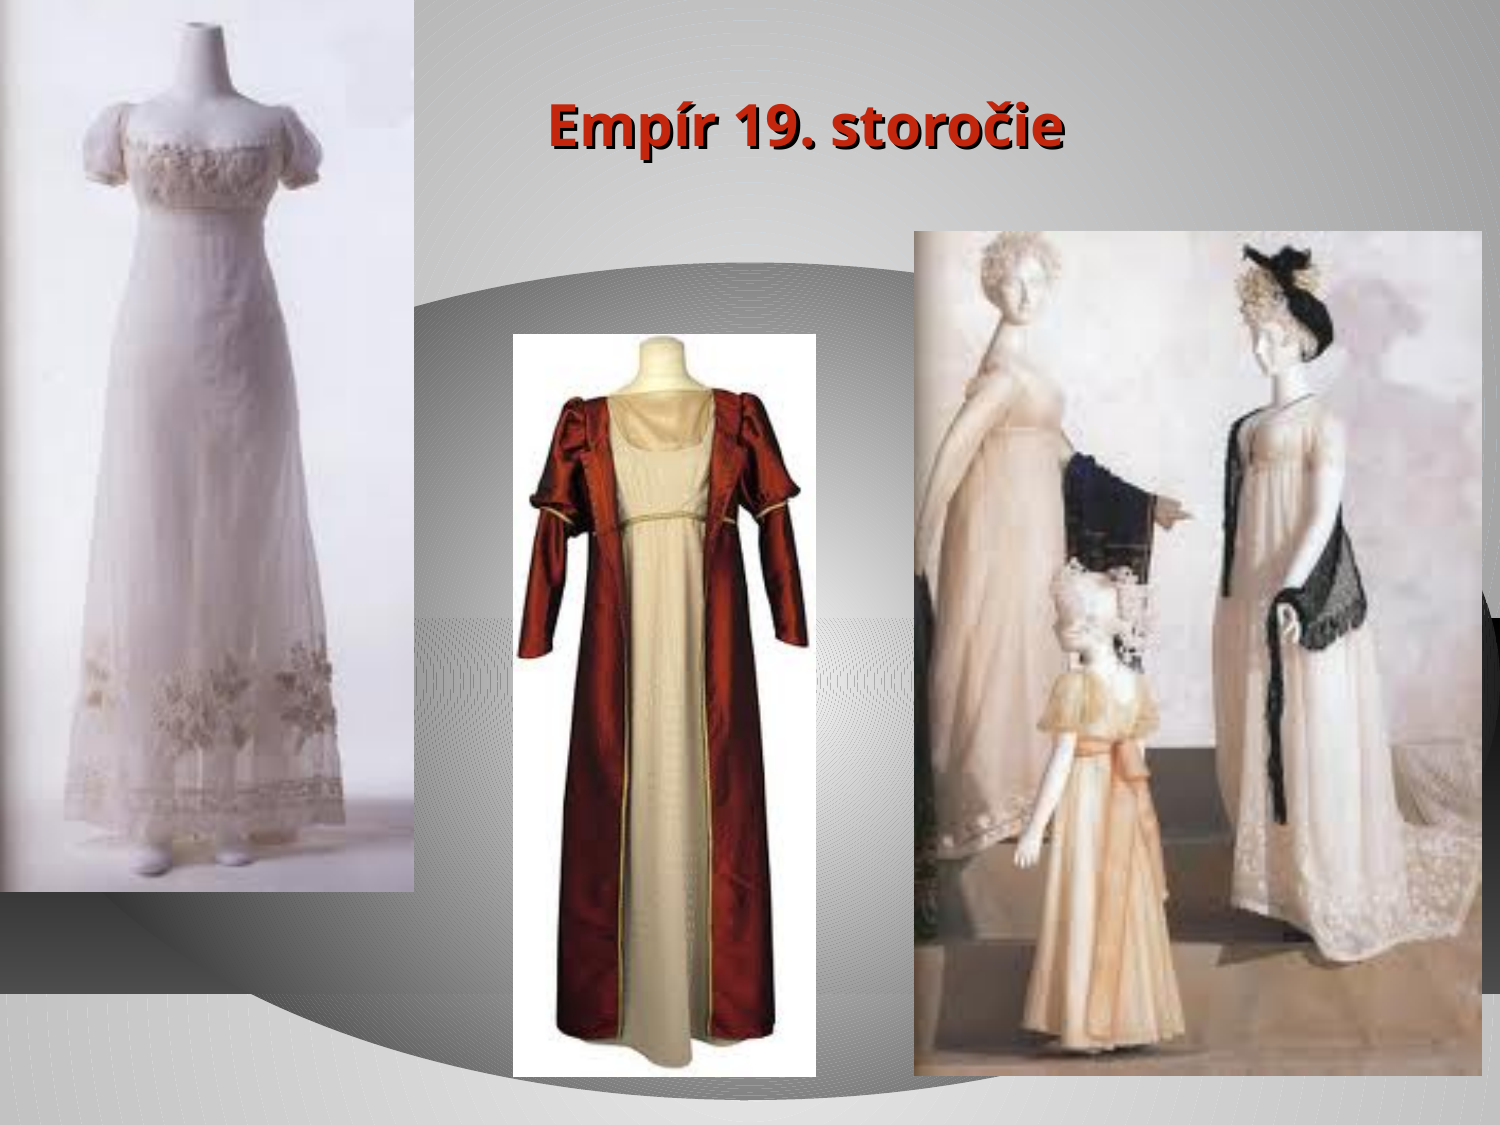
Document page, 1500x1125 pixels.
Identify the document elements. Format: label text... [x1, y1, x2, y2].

title Empír 19. storočie [426, 80, 1495, 235]
picture [0, 0, 414, 892]
picture [513, 334, 816, 1077]
picture [914, 231, 1482, 1077]
